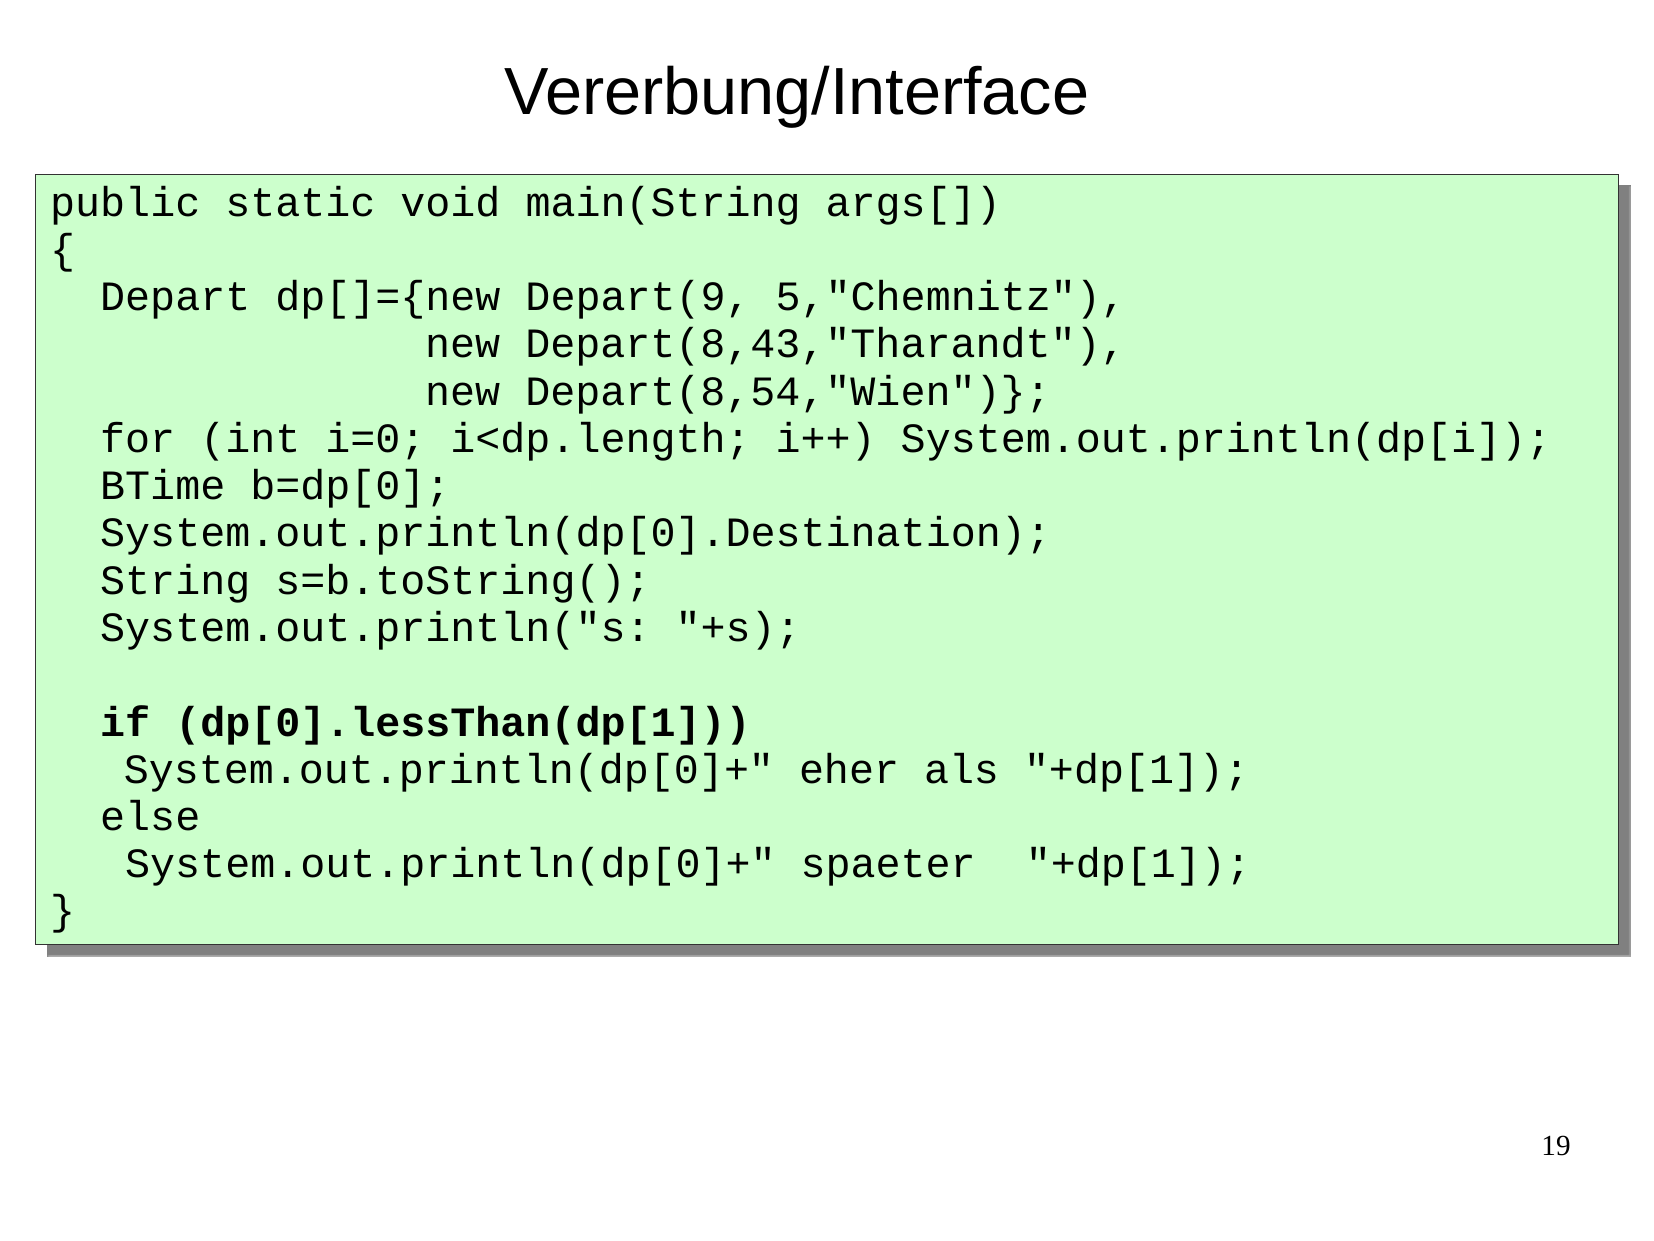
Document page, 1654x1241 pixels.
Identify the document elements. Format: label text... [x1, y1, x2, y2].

text_box Vererbung/Interface [141, 47, 1453, 137]
text_box public static void main(String args[]) { Depart dp[]={new Depart(9, 5,"Chemnitz"), new Depart(8,43,"Tharandt"), new Depart(8,54,"Wien")}; for (int i=0; i<dp.length; i++) System.out.println(dp[i]); BTime b=dp[0]; System.out.println(dp[0].Destination); String s=b.toString(); System.out.println("s: "+s); if (dp[0].lessThan(dp[1])) System.out.println(dp[0]+" eher als "+dp[1]); else System.out.println(dp[0]+" spaeter "+dp[1]); } [35, 174, 1619, 945]
